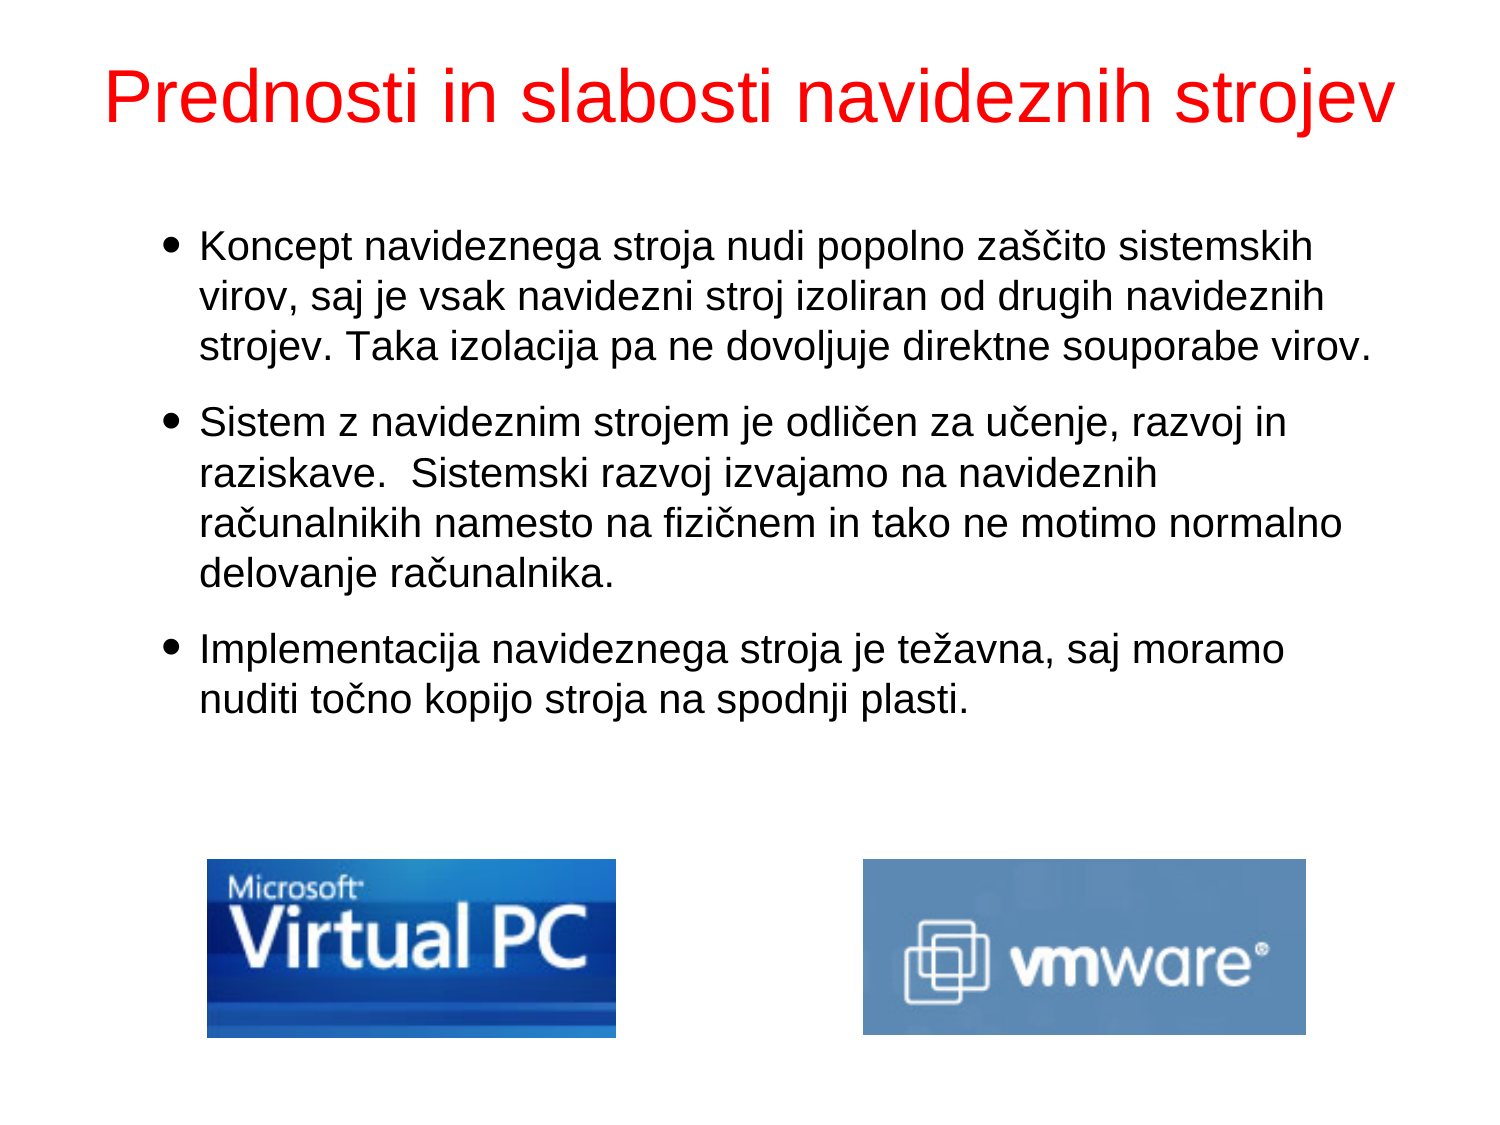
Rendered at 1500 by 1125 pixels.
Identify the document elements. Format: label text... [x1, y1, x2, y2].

title Prednosti in slabosti navideznih strojev [0, 39, 1500, 145]
list Koncept navideznega stroja nudi popolno zaščito sistemskih virov, saj je vsak navidezni stroj izoliran od drugih navideznih strojev. Taka izolacija pa ne dovoljuje direktne souporabe virov. Sistem z navideznim strojem je odličen za učenje, razvoj in raziskave. Sistemski razvoj izvajamo na navideznih računalnikih namesto na fizičnem in tako ne motimo normalno delovanje računalnika. Implementacija navideznega stroja je težavna, saj moramo nuditi točno kopijo stroja na spodnji plasti. [146, 211, 1406, 887]
picture [207, 859, 616, 1038]
picture [863, 859, 1306, 1035]
